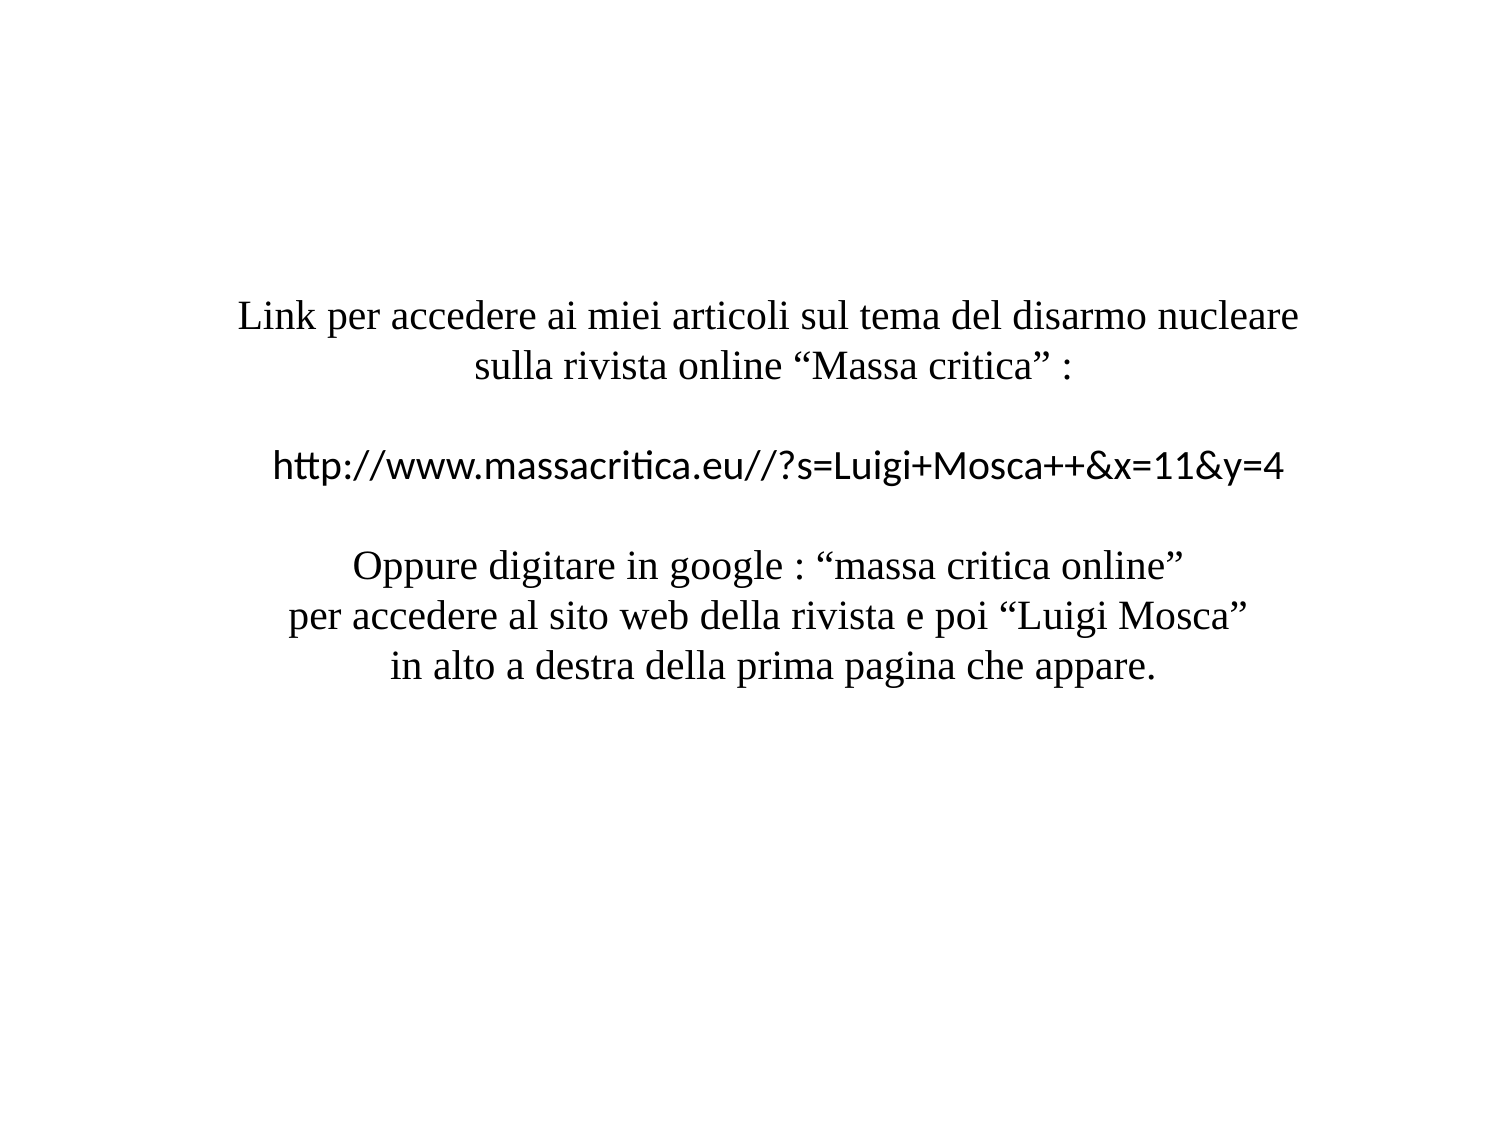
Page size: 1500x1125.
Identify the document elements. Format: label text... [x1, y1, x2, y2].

text_box Link per accedere ai miei articoli sul tema del disarmo nucleare sulla rivista online “Massa critica” : http://www.massacritica.eu//?s=Luigi+Mosca++&x=11&y=4 Oppure digitare in google : “massa critica online” per accedere al sito web della rivista e poi “Luigi Mosca” in alto a destra della prima pagina che appare. [168, 145, 1380, 696]
